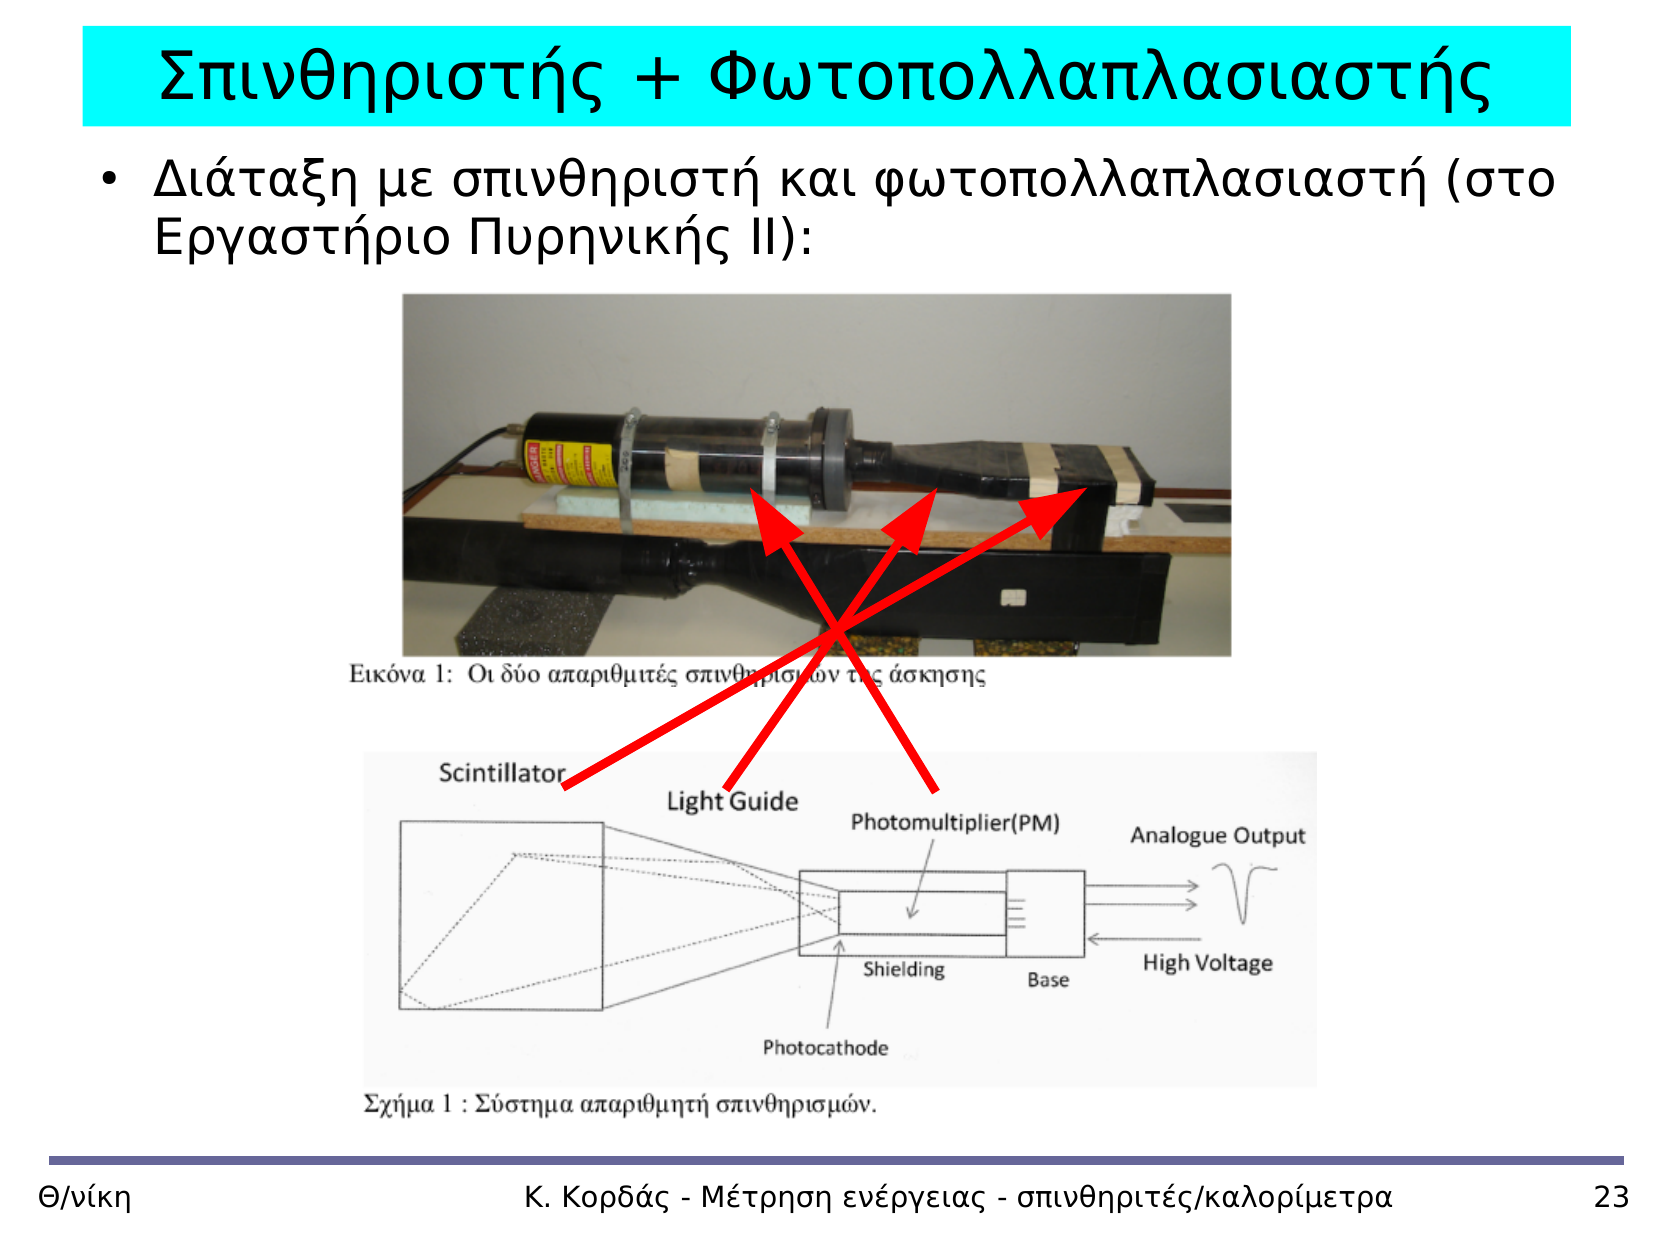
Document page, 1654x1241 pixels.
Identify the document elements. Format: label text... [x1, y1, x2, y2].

picture [804, 641, 865, 687]
picture [346, 285, 1238, 687]
picture [358, 750, 1317, 1120]
picture [750, 647, 819, 687]
list Διάταξη με σπινθηριστή και φωτοπολλαπλασιαστή (στο Εργαστήριο Πυρηνικής ΙΙ): [82, 150, 1571, 1127]
title Σπινθηριστής + Φωτοπολλαπλασιαστής [82, 25, 1571, 127]
